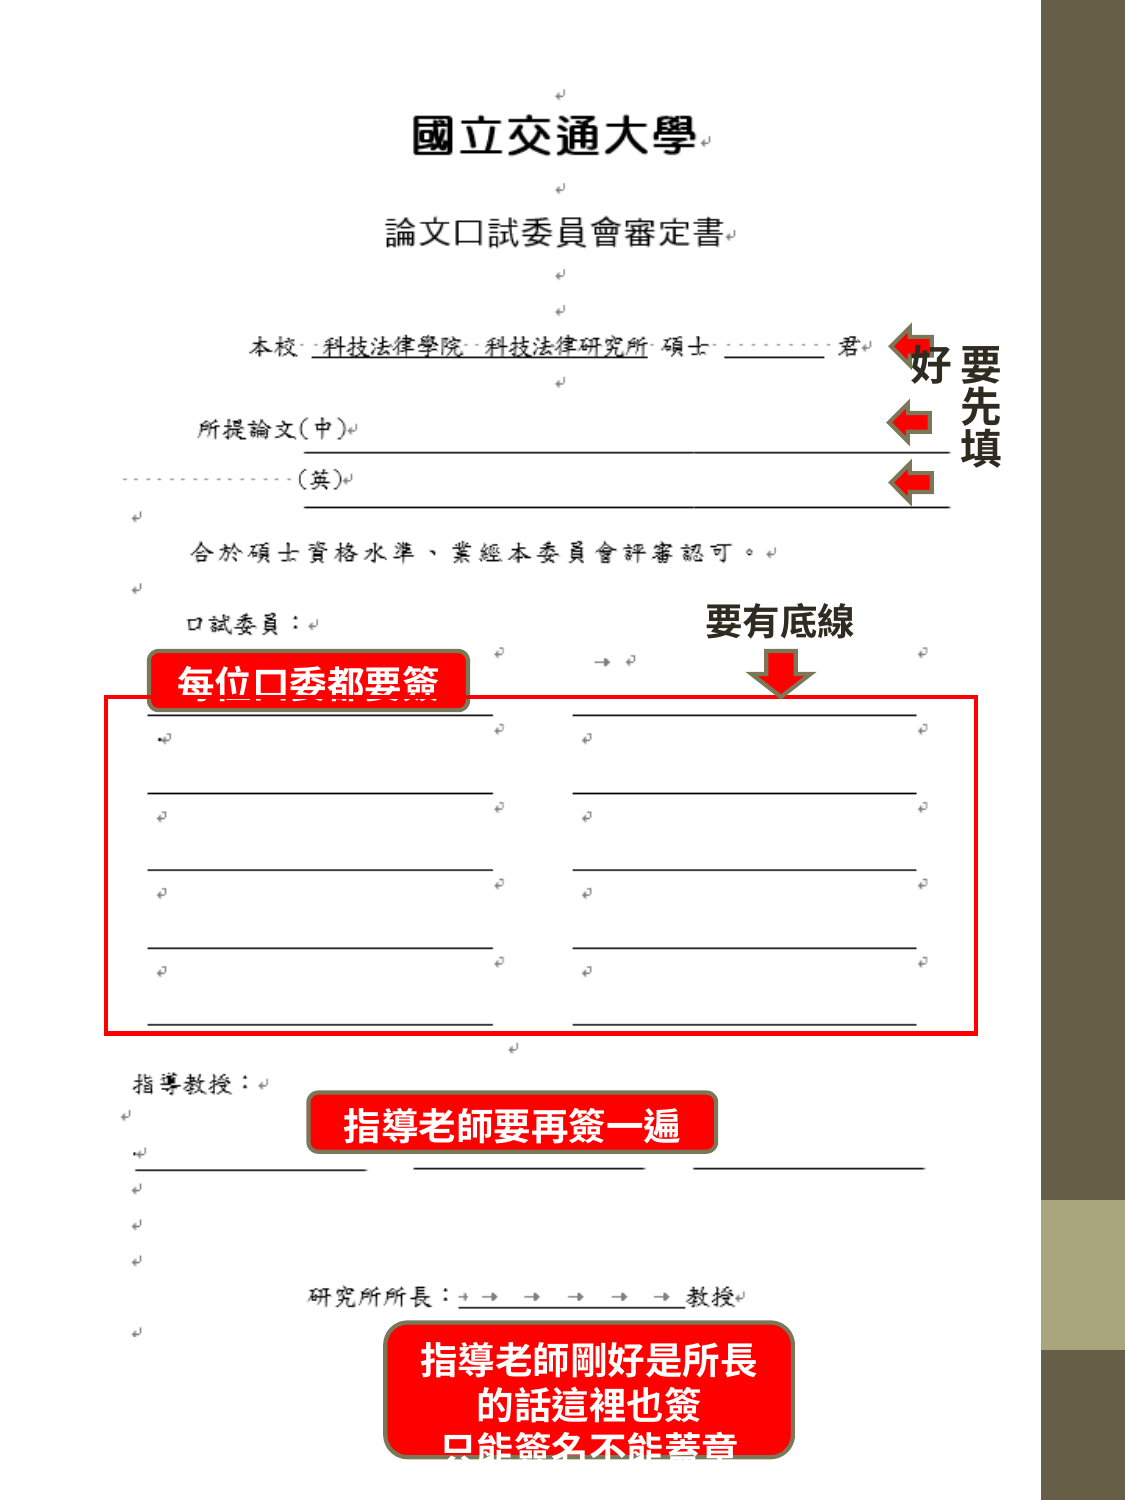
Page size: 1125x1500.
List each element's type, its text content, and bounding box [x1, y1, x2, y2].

text_box 要先填好 [931, 328, 1013, 510]
text_box [889, 403, 930, 442]
text_box 指導老師剛好是所長的話這裡也簽 只能簽名不能蓋章 [385, 1322, 793, 1458]
text_box 每位口委都要簽 [148, 699, 469, 711]
text_box 每位口委都要簽 [148, 651, 469, 695]
text_box 每位口委都要簽 [261, 674, 281, 693]
picture [90, 88, 1020, 1337]
text_box [891, 463, 931, 502]
text_box 指導老師要再簽一遍 [308, 1092, 717, 1152]
text_box 要有底線 [690, 590, 872, 652]
text_box [751, 652, 811, 697]
text_box [891, 327, 931, 366]
text_box 每位口委都要簽 [340, 670, 349, 695]
